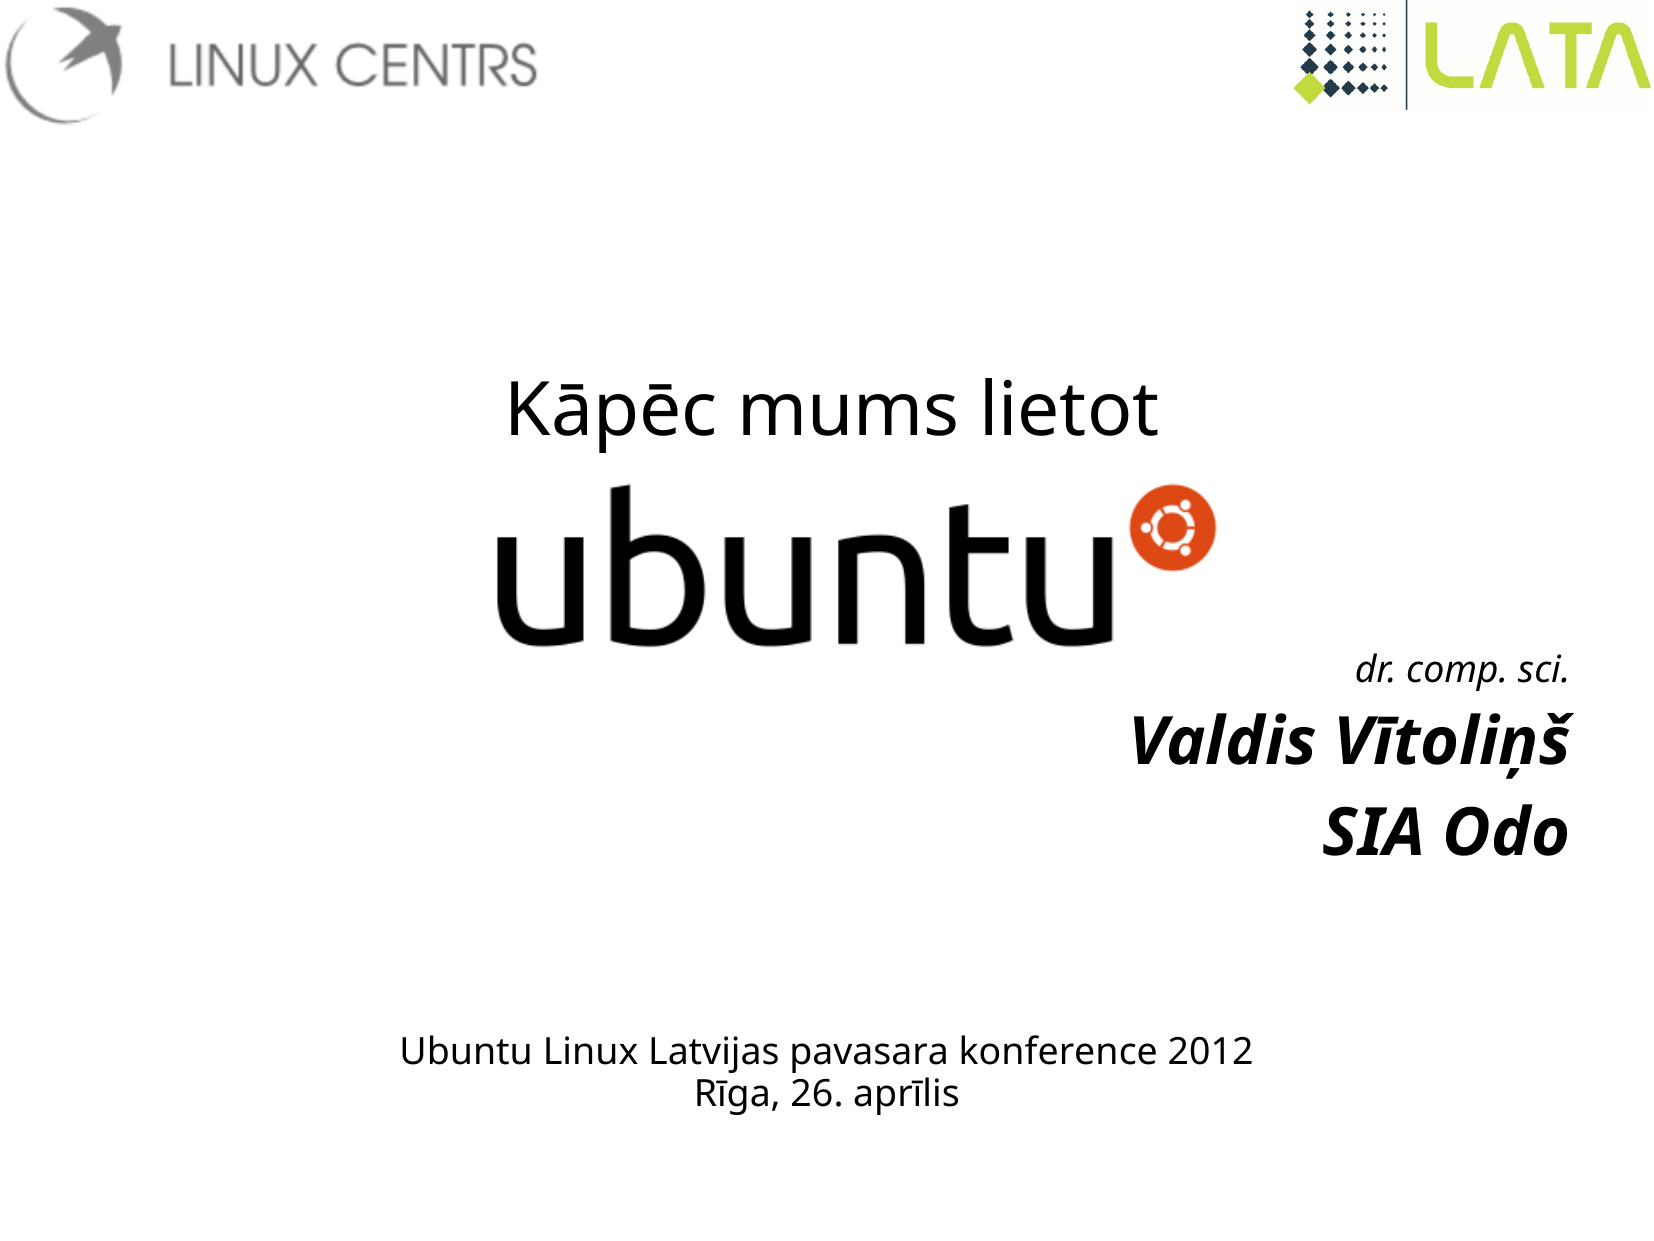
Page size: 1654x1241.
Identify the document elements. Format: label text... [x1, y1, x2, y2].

picture [1293, 0, 1651, 110]
text_box Ubuntu Linux Latvijas pavasara konference 2012 Rīga, 26. aprīlis [147, 1023, 1506, 1123]
picture [490, 478, 1223, 655]
subtitle dr. comp. sci. Valdis Vītoliņš SIA Odo [82, 662, 1571, 855]
title Kāpēc mums lietot [59, 246, 1607, 562]
picture [0, 3, 556, 127]
